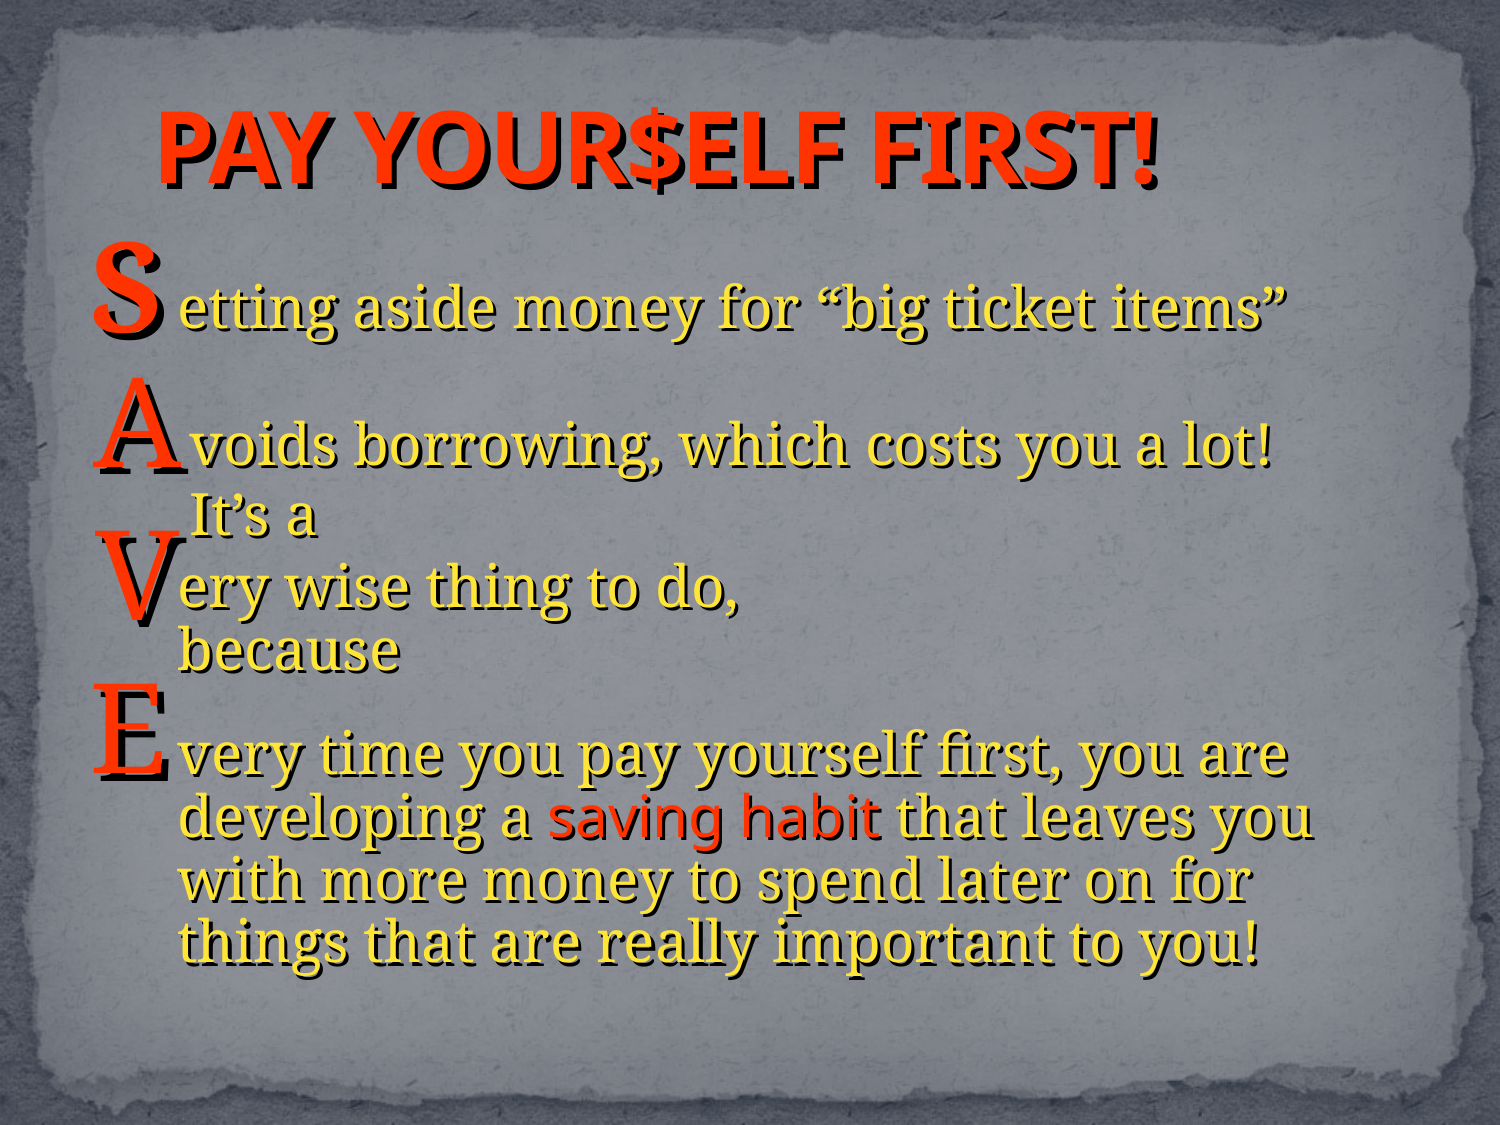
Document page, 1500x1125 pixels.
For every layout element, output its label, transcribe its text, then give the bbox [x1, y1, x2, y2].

text_box very time you pay yourself first, you are developing a saving habit that leaves you with more money to spend later on for things that are really important to you! [163, 716, 1450, 983]
text_box A [69, 335, 206, 485]
text_box PAY YOUR$ELF FIRST! [137, 50, 1388, 238]
text_box etting aside money for “big ticket items” [163, 262, 1363, 348]
text_box S [75, 200, 163, 335]
text_box E [75, 641, 175, 791]
text_box V [62, 488, 175, 638]
text_box voids borrowing, which costs you a lot! It’s a [175, 400, 1370, 555]
text_box ery wise thing to do, because [163, 550, 950, 691]
text_box A [130, 405, 149, 431]
